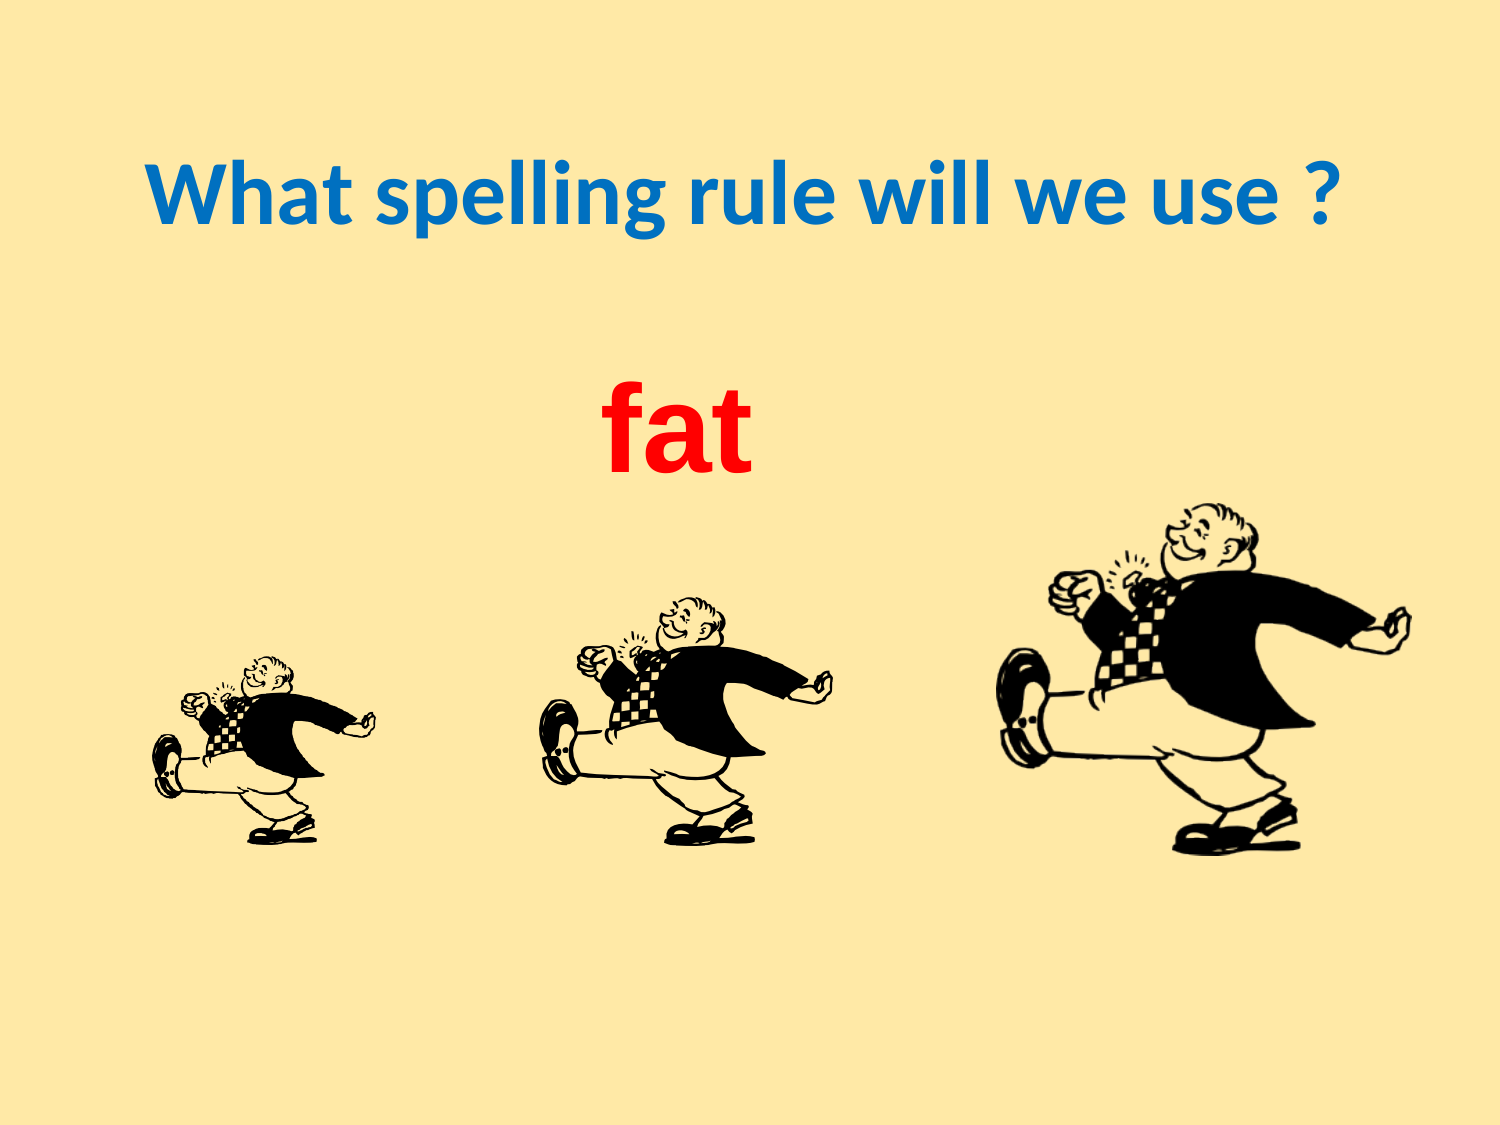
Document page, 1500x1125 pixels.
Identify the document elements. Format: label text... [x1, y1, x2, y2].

title What spelling rule will we use ? [70, 93, 1421, 282]
picture [996, 503, 1412, 856]
picture [539, 597, 833, 846]
text_box fat [585, 339, 844, 506]
picture [152, 656, 376, 845]
